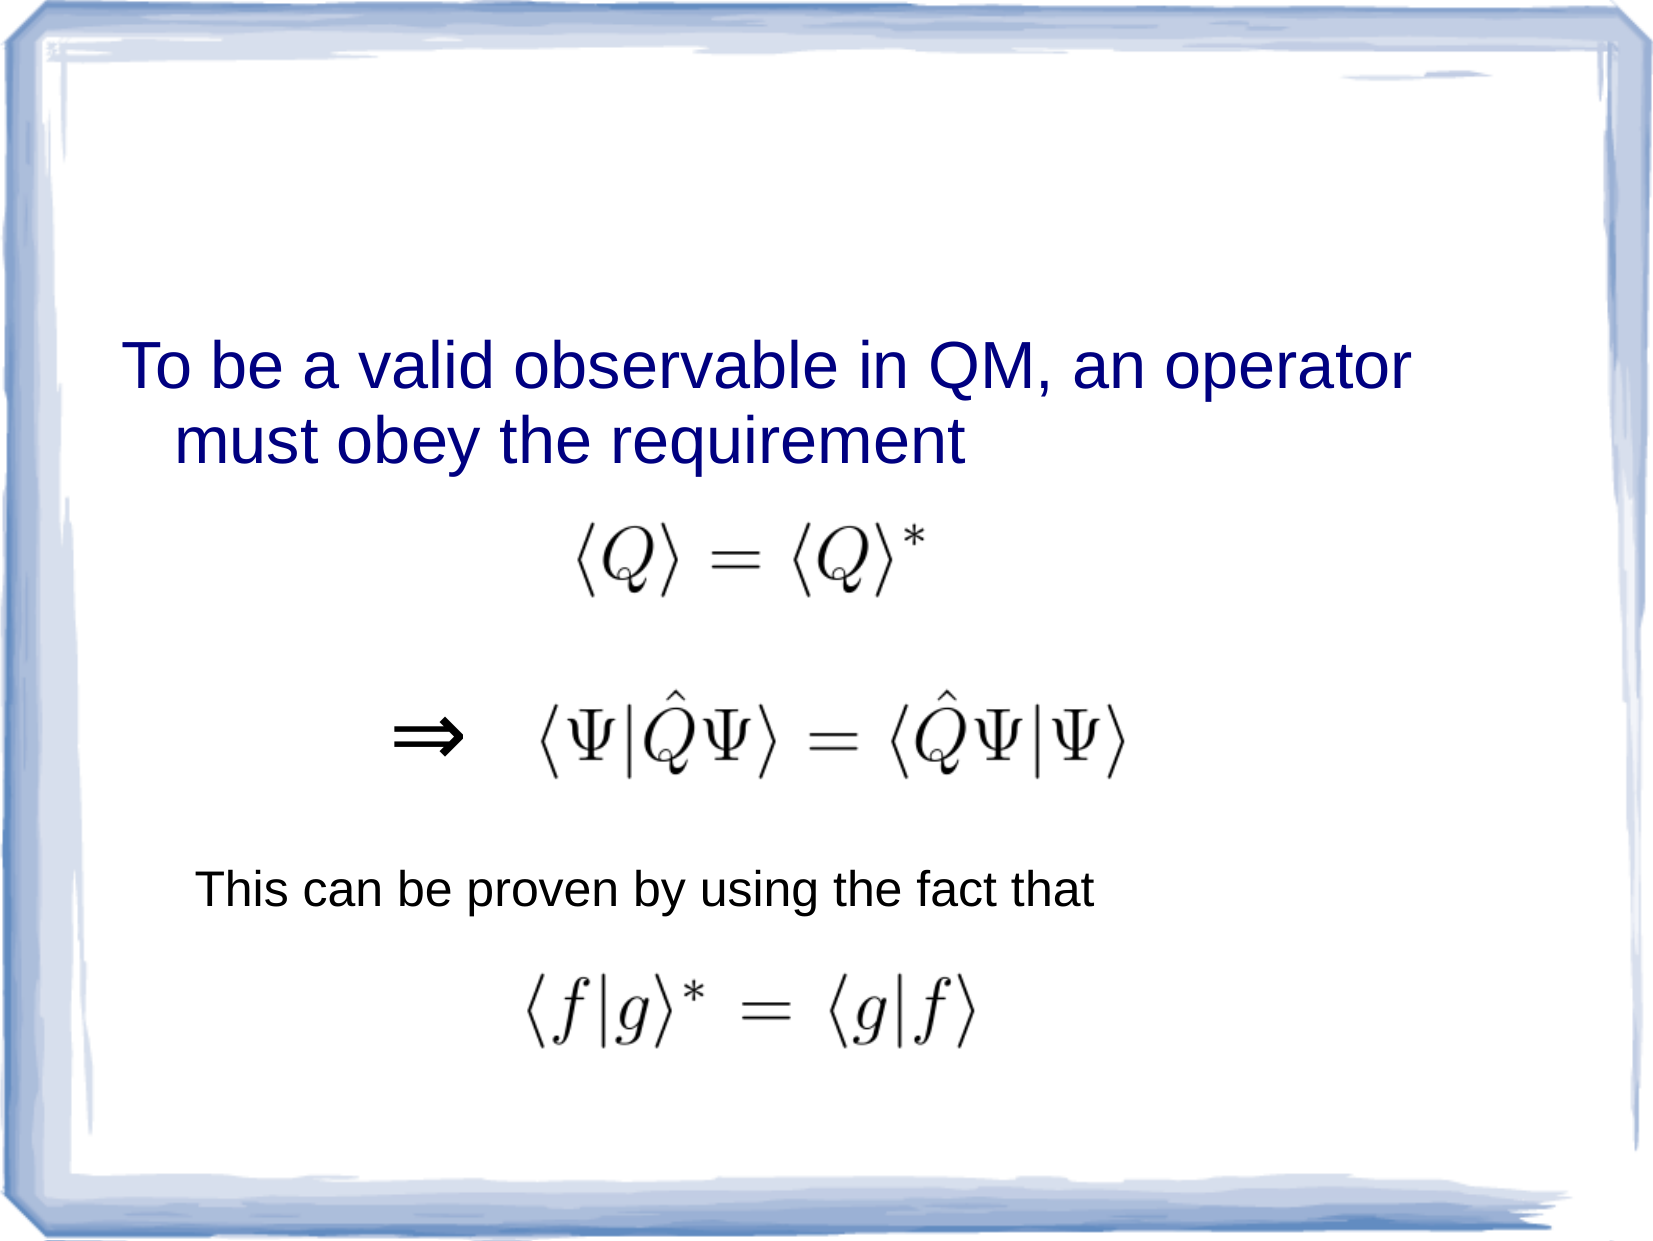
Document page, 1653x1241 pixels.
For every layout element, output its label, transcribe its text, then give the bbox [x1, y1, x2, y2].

list To be a valid observable in QM, an operator must obey the requirement [117, 324, 1571, 1144]
text_box This can be proven by using the fact that [179, 854, 1201, 926]
text_box ⇒ [375, 675, 691, 796]
picture [0, 0, 1653, 1241]
